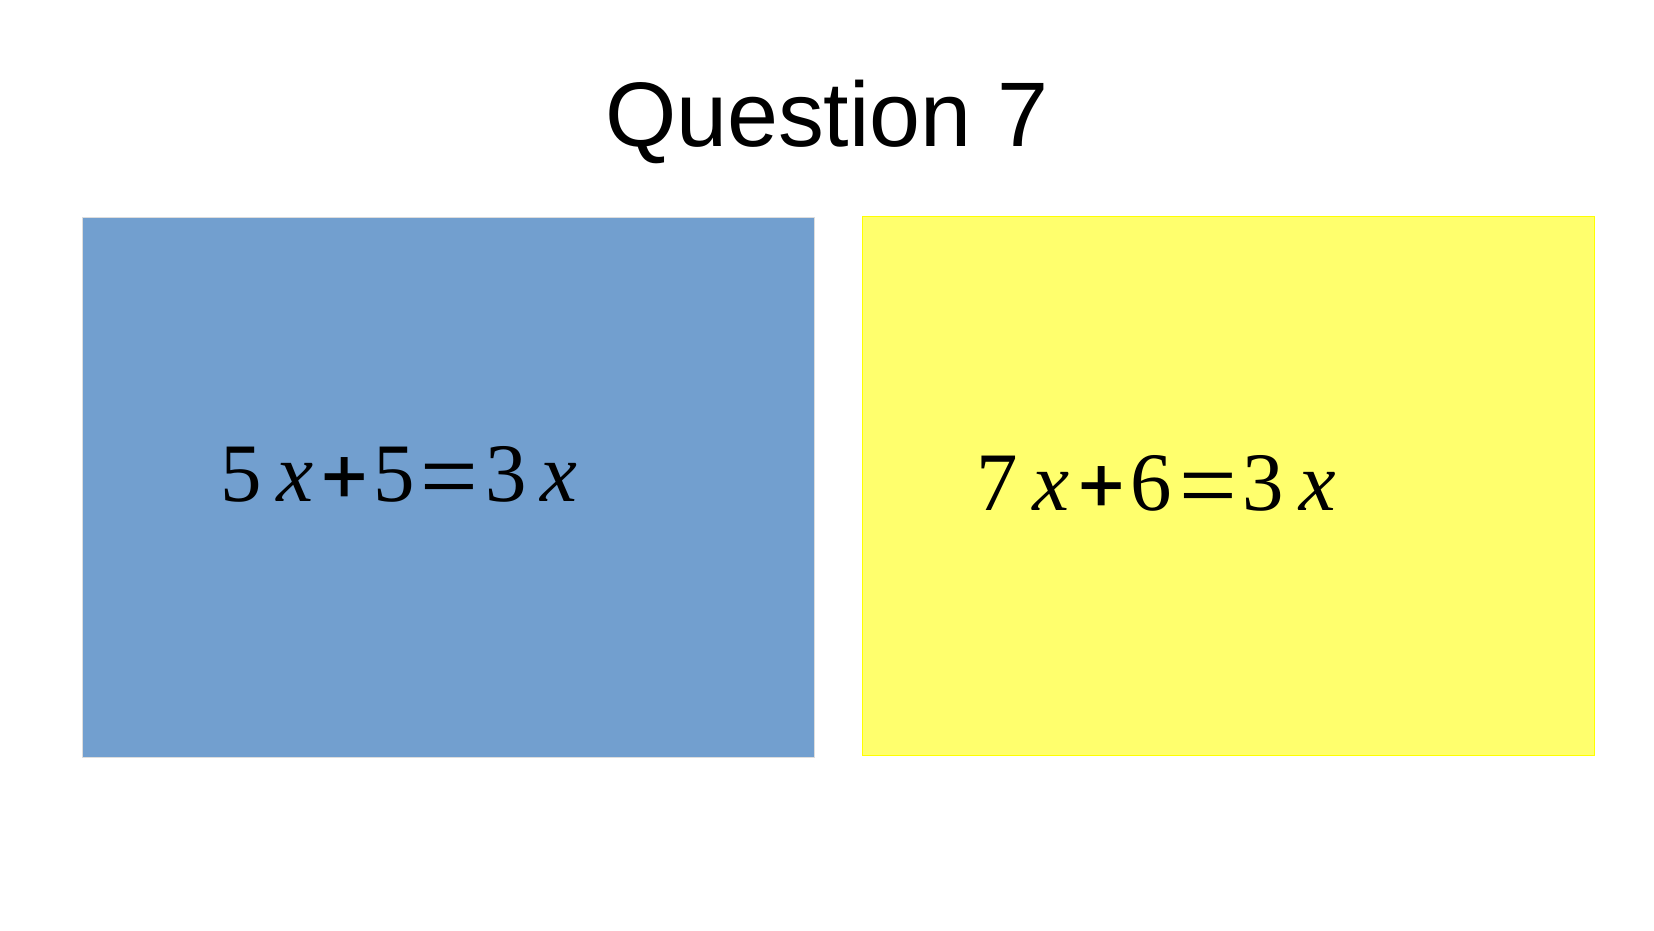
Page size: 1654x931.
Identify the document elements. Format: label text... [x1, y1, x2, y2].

title Question 7 [82, 37, 1571, 193]
chart [213, 427, 587, 520]
text_box [862, 216, 1595, 756]
chart [969, 437, 1346, 530]
text_box [82, 217, 815, 758]
